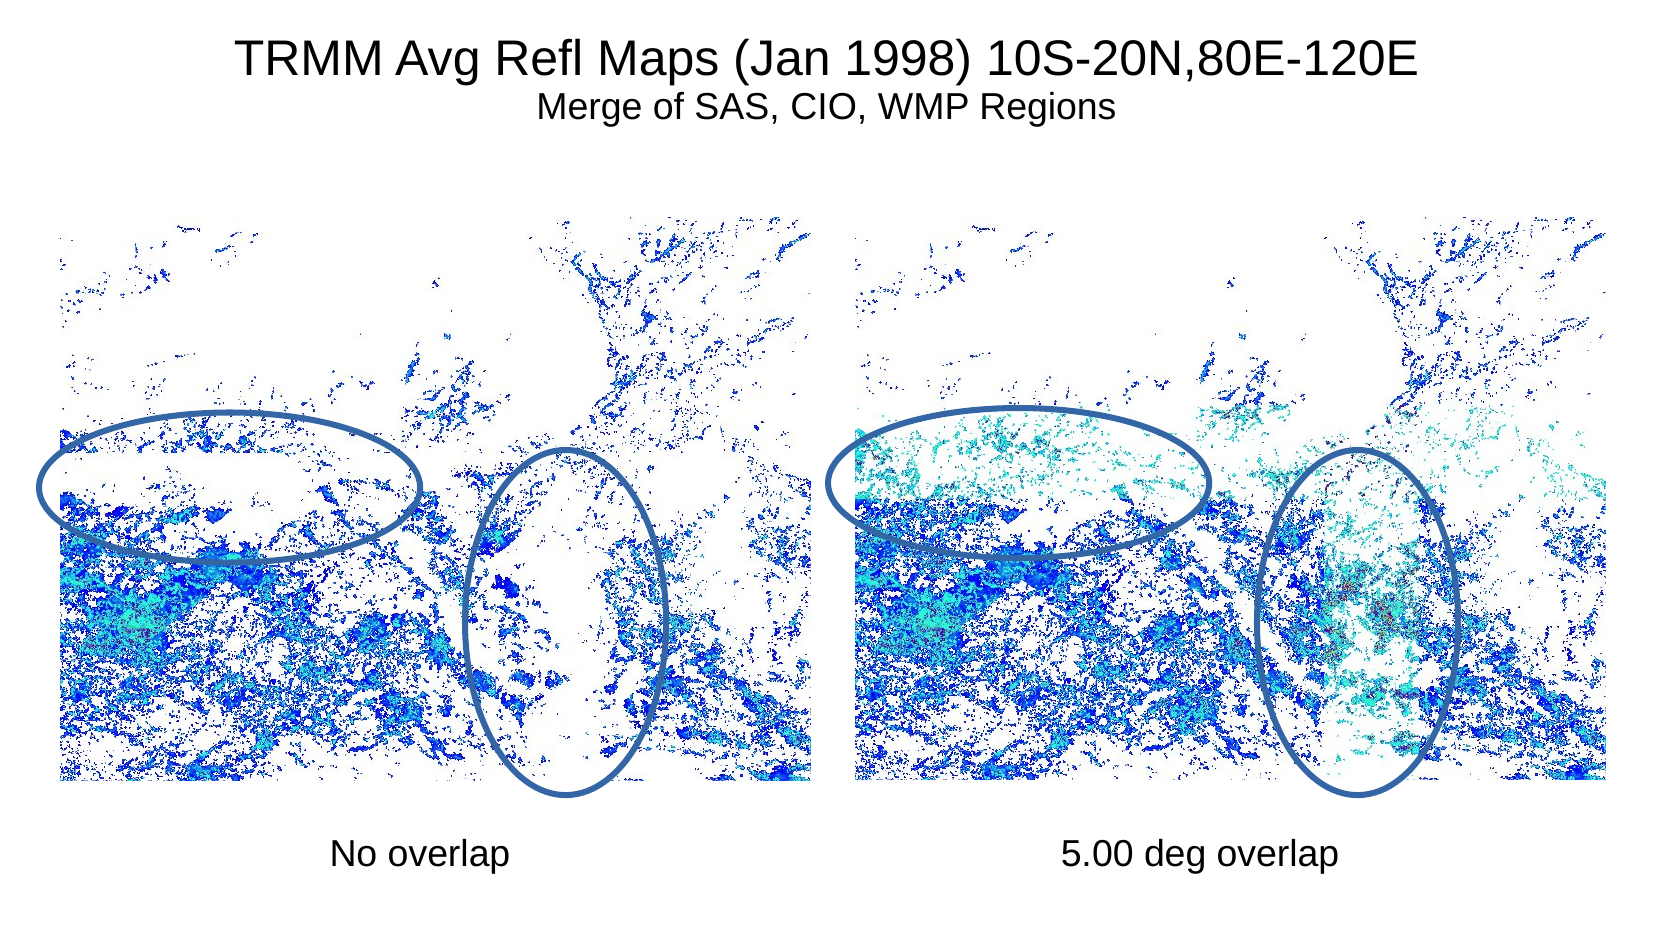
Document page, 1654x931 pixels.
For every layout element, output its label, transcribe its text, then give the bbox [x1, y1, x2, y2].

picture [855, 412, 1206, 555]
picture [60, 217, 811, 781]
text_box No overlap [240, 825, 601, 886]
title TRMM Avg Refl Maps (Jan 1998) 10S-20N,80E-120E Merge of SAS, CIO, WMP Regions [82, 29, 1571, 128]
picture [60, 416, 417, 559]
text_box 5.00 deg overlap [1020, 825, 1381, 886]
picture [1261, 454, 1455, 781]
picture [855, 217, 1606, 781]
picture [469, 454, 663, 781]
